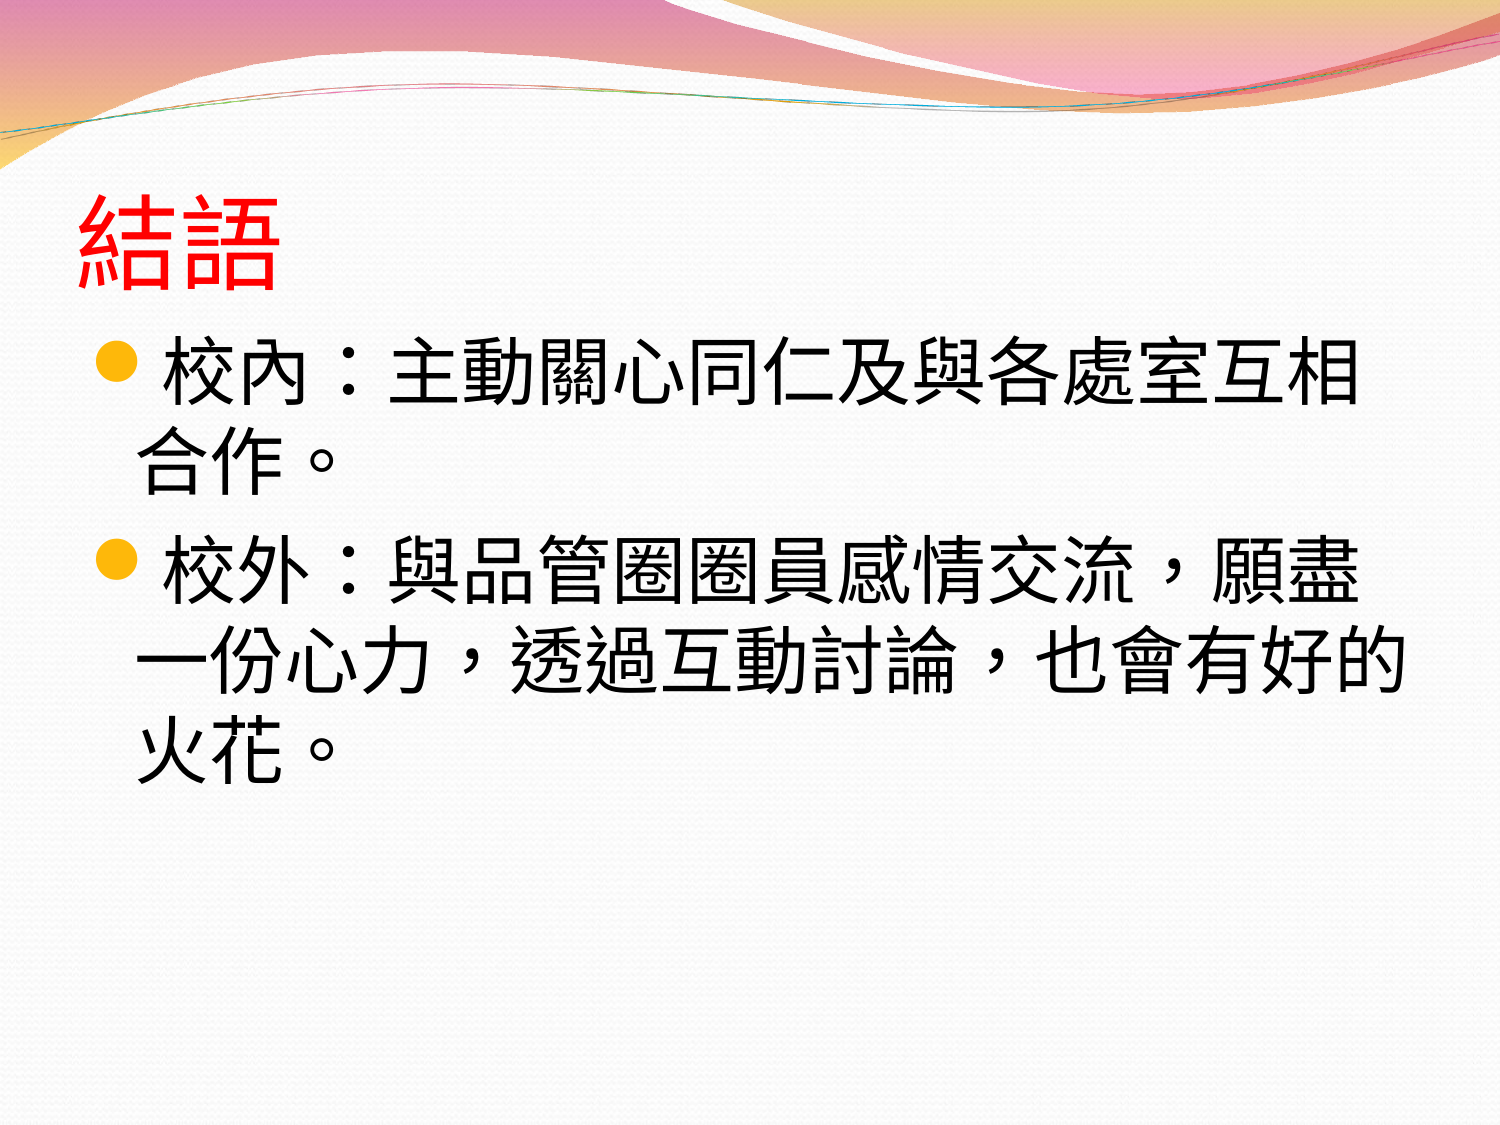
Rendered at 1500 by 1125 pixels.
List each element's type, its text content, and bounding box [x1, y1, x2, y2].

picture [0, 0, 1500, 1125]
list 校內：主動關心同仁及與各處室互相合作。 校外：與品管圈圈員感情交流，願盡一份心力，透過互動討論，也會有好的火花。 [75, 317, 1426, 1038]
title 結語 [75, 115, 1426, 304]
